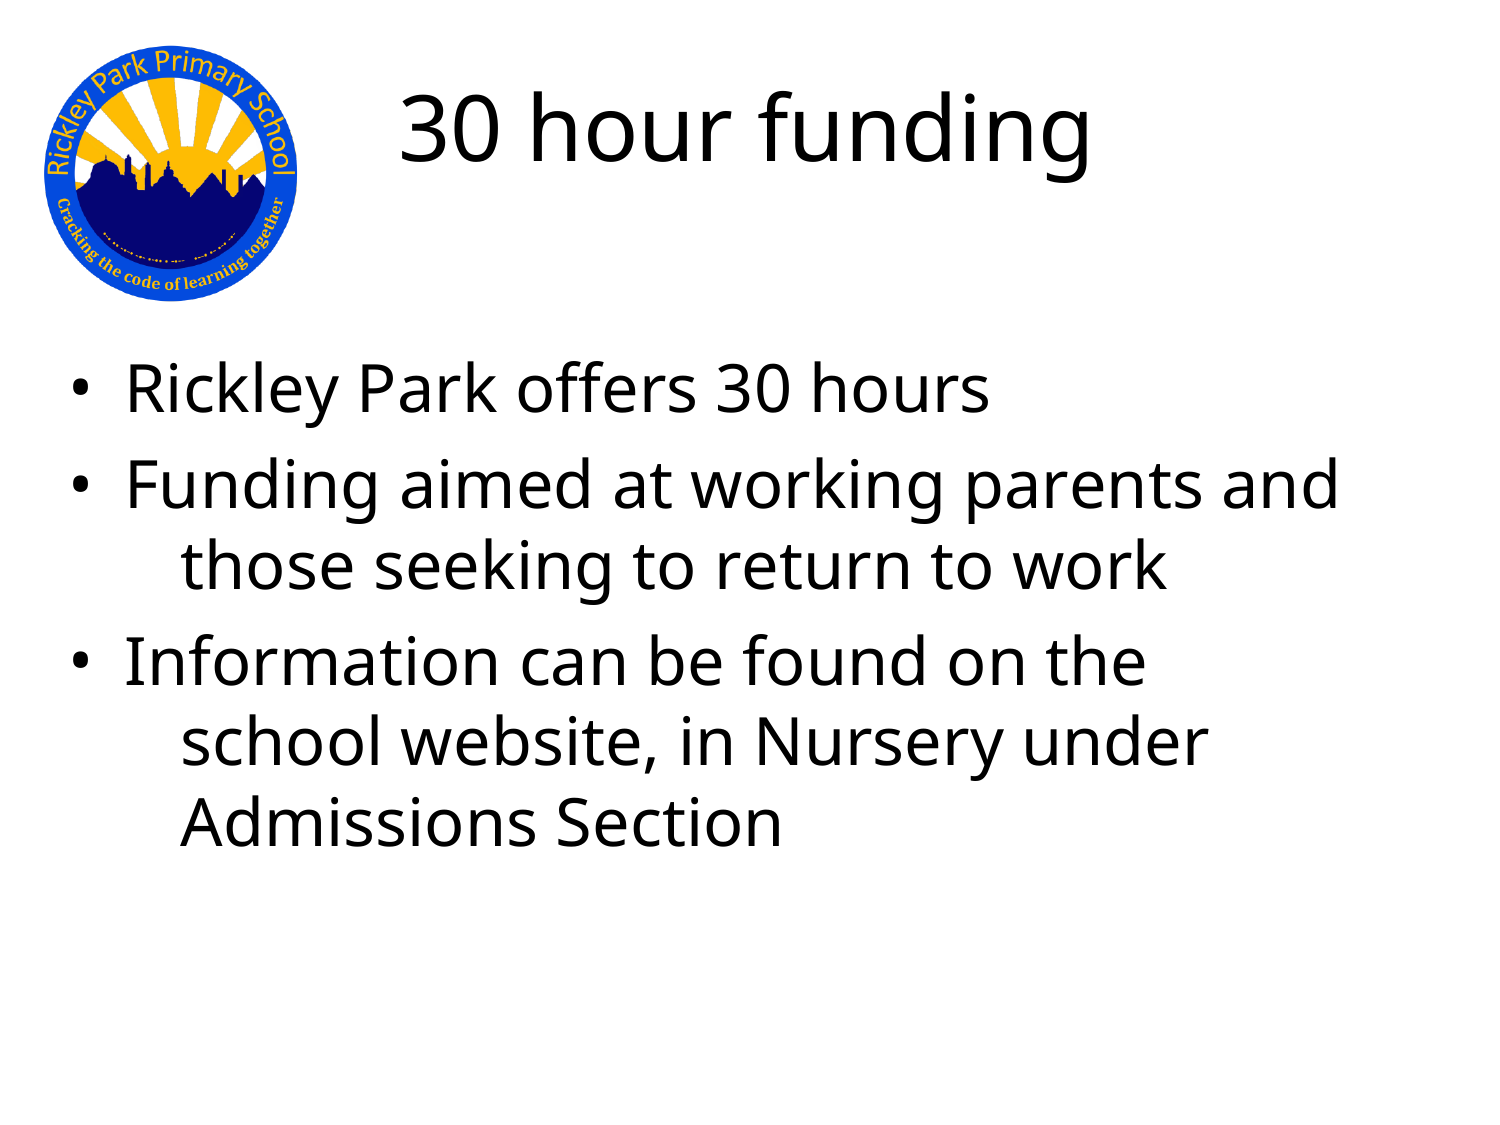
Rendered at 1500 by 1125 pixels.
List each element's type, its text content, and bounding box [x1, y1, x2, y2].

list Rickley Park offers 30 hours Funding aimed at working parents and those seeking to return to work Information can be found on the school website, in Nursery under Admissions Section [53, 338, 1376, 901]
picture [41, 45, 299, 304]
title 30 hour funding [112, 0, 1240, 188]
